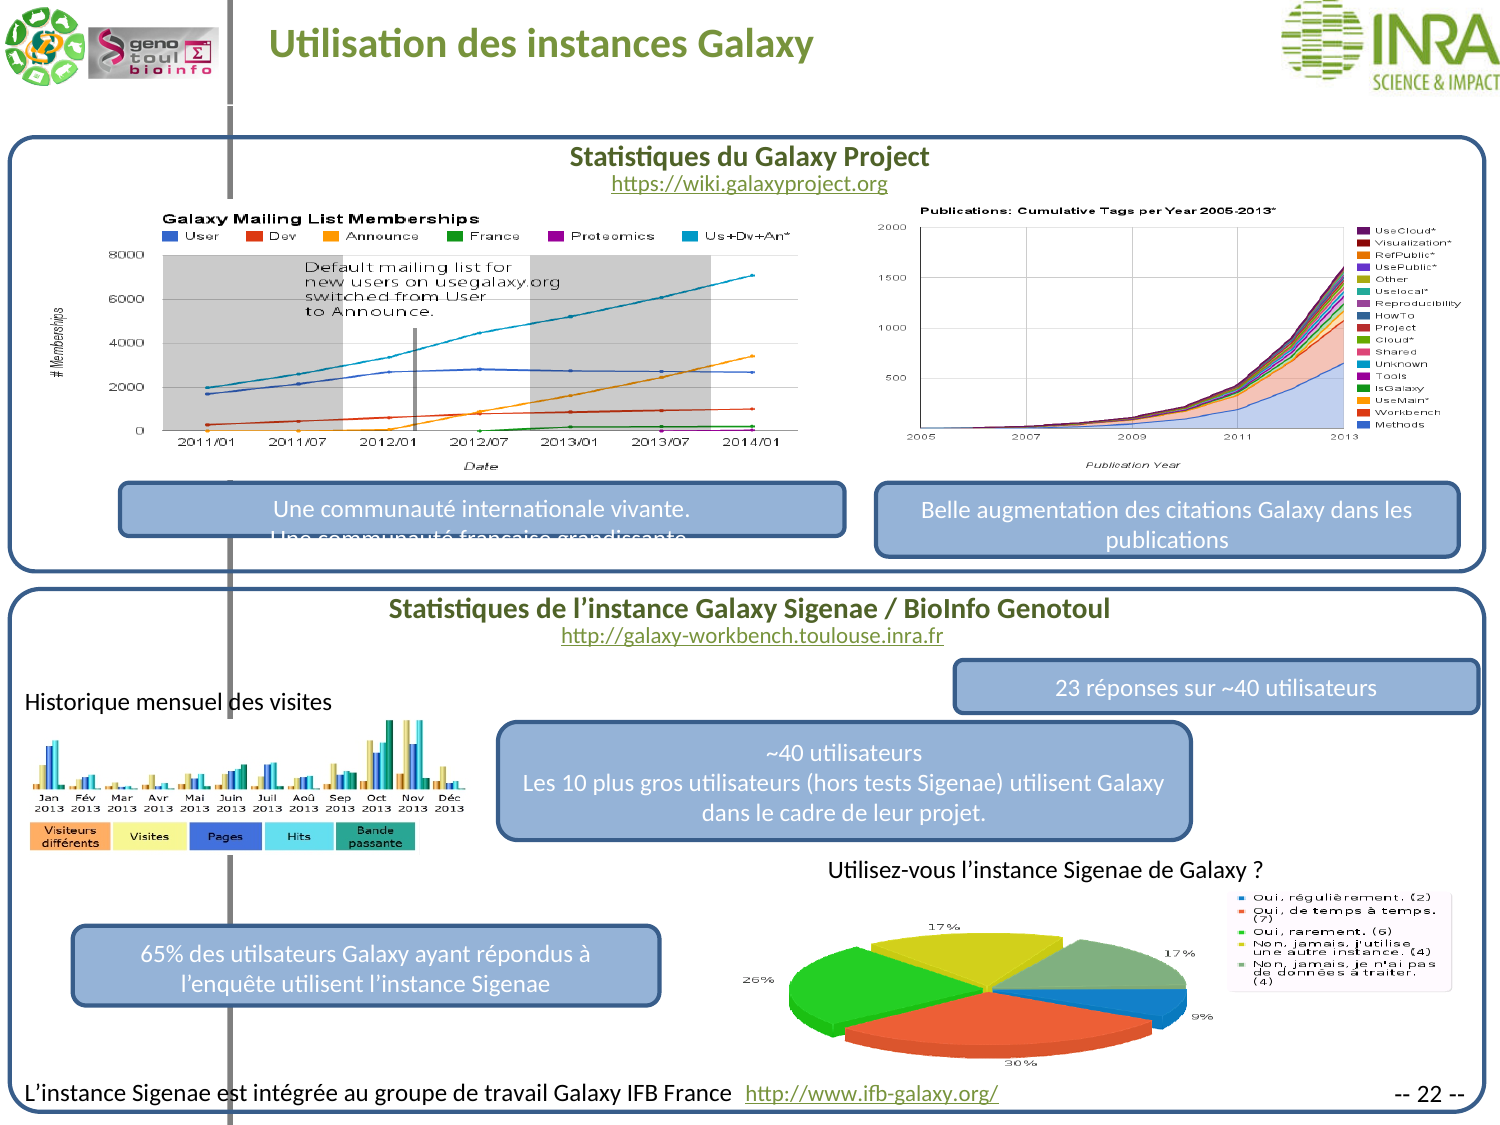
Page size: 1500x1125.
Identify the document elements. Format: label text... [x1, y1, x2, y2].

text_box 23 réponses sur ~40 utilisateurs [954, 669, 1479, 714]
text_box Historique mensuel des visites [9, 677, 357, 724]
text_box ~40 utilisateurs Les 10 plus gros utilisateurs (hors tests Sigenae) utilisent Galaxy dans le cadre de leur projet. [497, 721, 1192, 841]
text_box L’instance Sigenae est intégrée au groupe de travail Galaxy IFB France http://www.ifb-galaxy.org/ [10, 1069, 1500, 1114]
text_box [9, 669, 1485, 1086]
text_box [9, 139, 1485, 572]
text_box 65% des utilsateurs Galaxy ayant répondus à l’enquête utilisent l’instance Sigenae [72, 925, 660, 1006]
text_box Belle augmentation des citations Galaxy dans les publications [876, 482, 1459, 557]
text_box Utilisez-vous l’instance Sigenae de Galaxy ? [813, 846, 1285, 892]
picture [38, 245, 814, 480]
text_box Statistiques du Galaxy Project https://wiki.galaxyproject.org [25, 137, 1475, 245]
picture [29, 718, 471, 855]
picture [734, 890, 1470, 1068]
text_box Statistiques de l’instance Galaxy Sigenae / BioInfo Genotoul http://galaxy-workbench.toulouse.inra.fr [0, 589, 1500, 669]
text_box Une communauté internationale vivante. Une communauté française grandissante. [120, 482, 845, 536]
picture [865, 199, 1475, 474]
text_box Utilisation des instances Galaxy [253, 19, 1270, 86]
